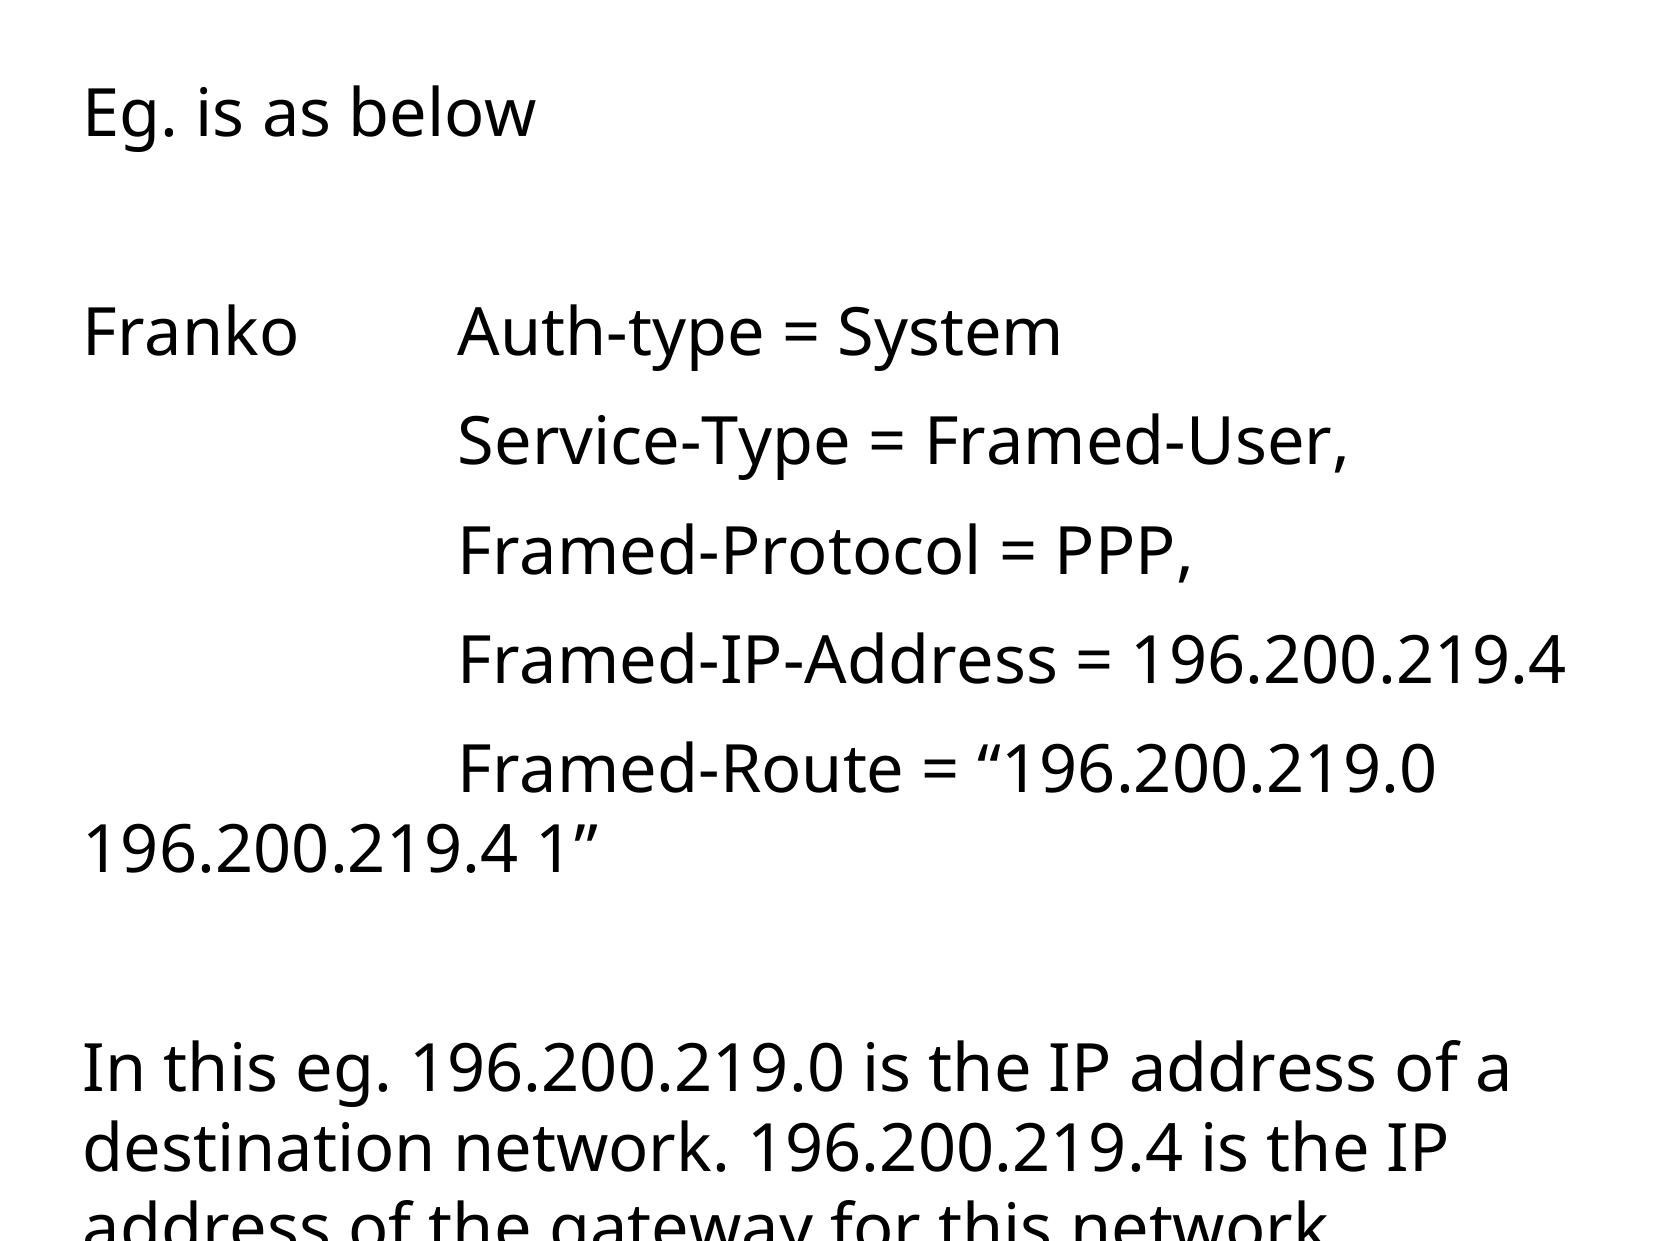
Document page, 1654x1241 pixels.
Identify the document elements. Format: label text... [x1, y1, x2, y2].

subtitle Eg. is as below Franko Auth-type = System Service-Type = Framed-User, Framed-Protocol = PPP, Framed-IP-Address = 196.200.219.4 Framed-Route = “196.200.219.0 196.200.219.4 1” In this eg. 196.200.219.0 is the IP address of a destination network. 196.200.219.4 is the IP address of the gateway for this network. N.B: If 0.0.0.0 is specified as the gateway IP address, the user's IP address is substituted for the gateway. [82, 69, 1571, 1107]
